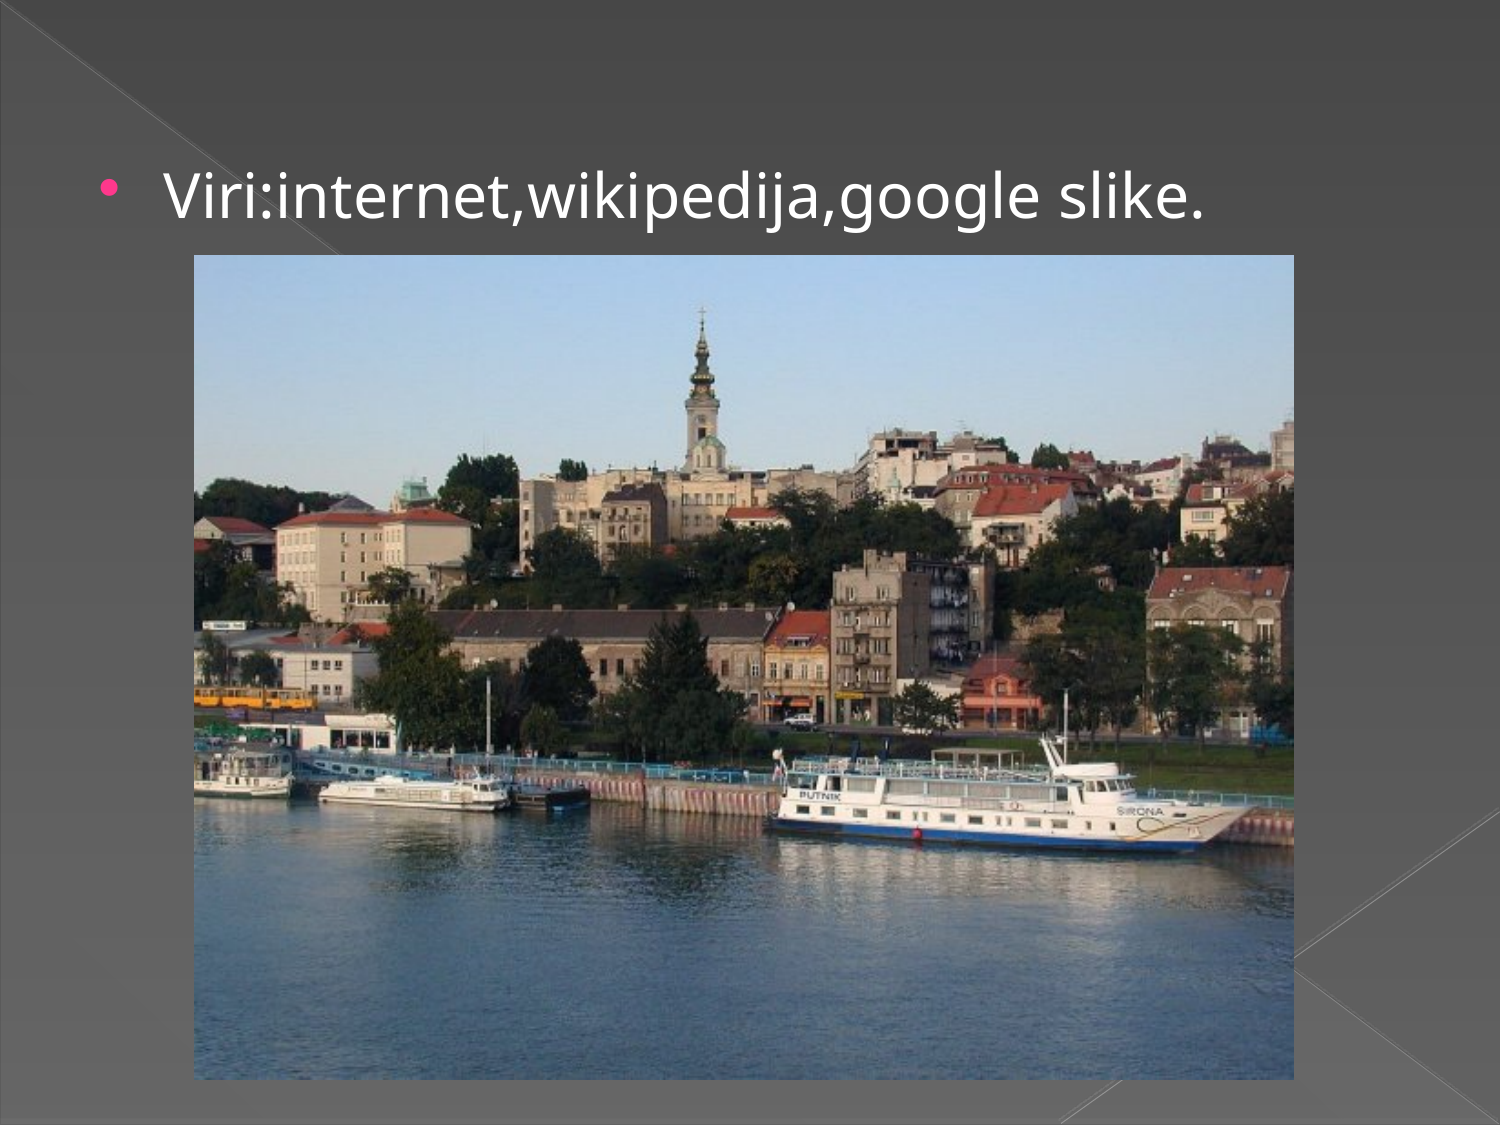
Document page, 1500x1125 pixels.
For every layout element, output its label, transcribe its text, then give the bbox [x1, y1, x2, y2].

list Viri:internet,wikipedija,google slike. [75, 148, 1425, 1059]
picture [194, 255, 1294, 1080]
